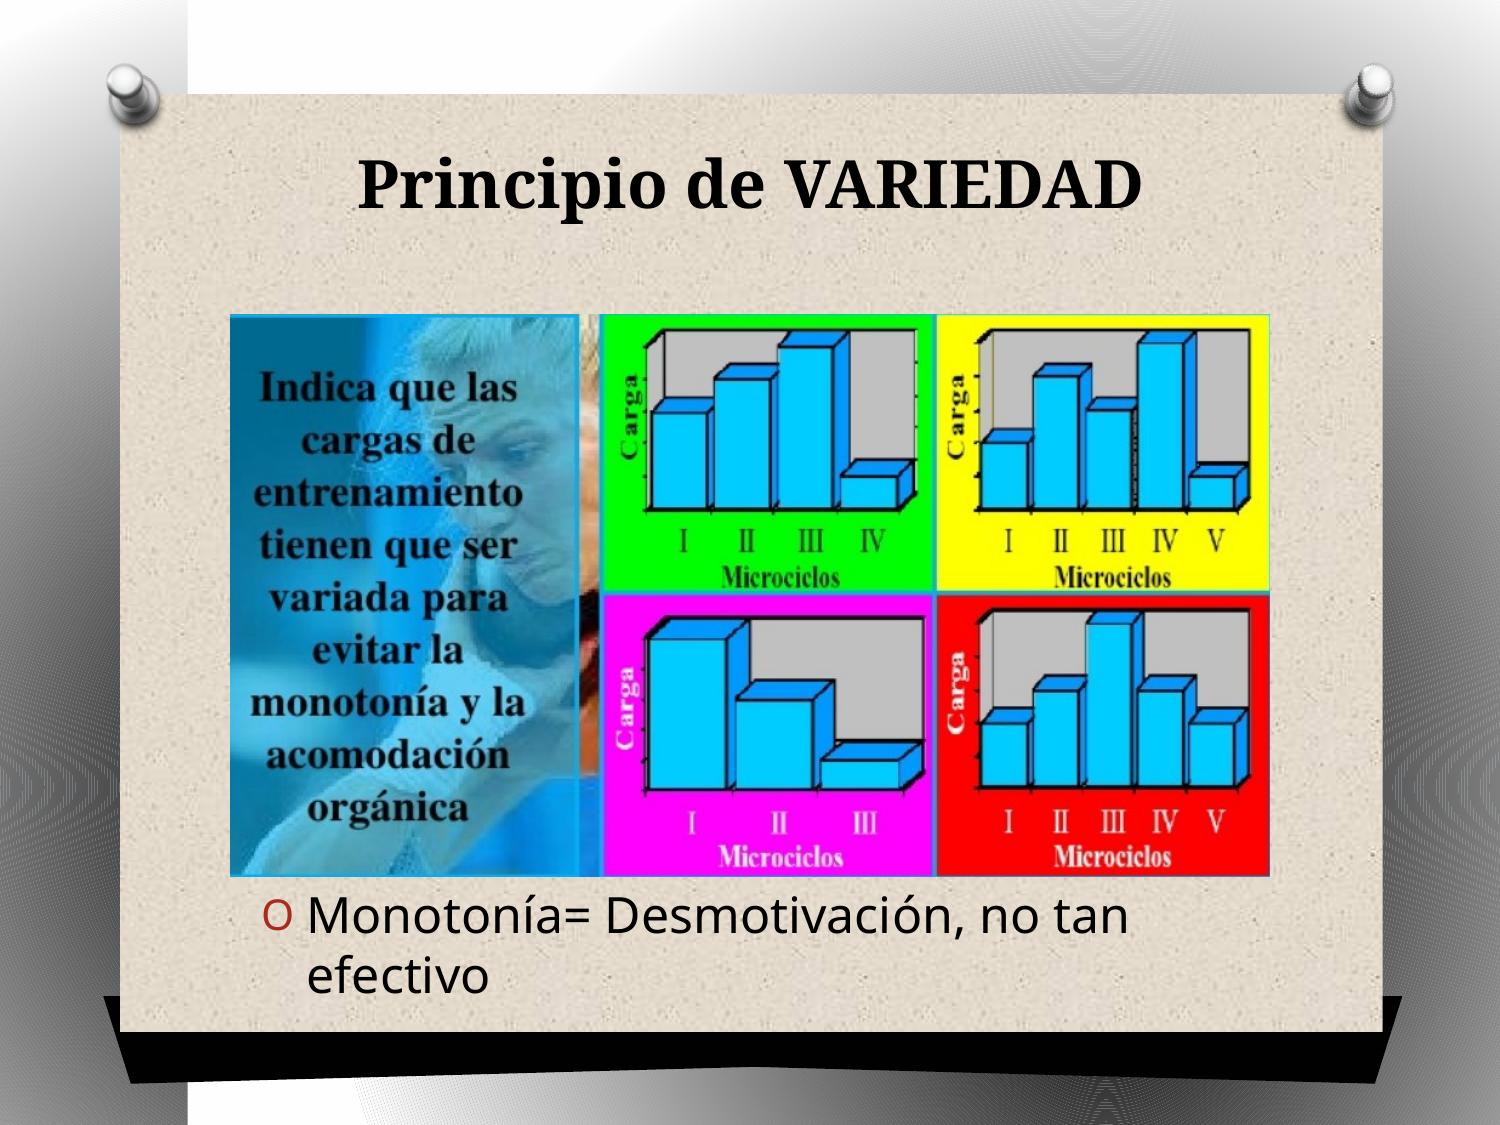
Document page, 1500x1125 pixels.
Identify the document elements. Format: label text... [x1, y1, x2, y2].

title Principio de VARIEDAD [179, 134, 1323, 332]
list Monotonía= Desmotivación, no tan efectivo [246, 876, 1274, 977]
picture [76, 31, 1439, 1032]
